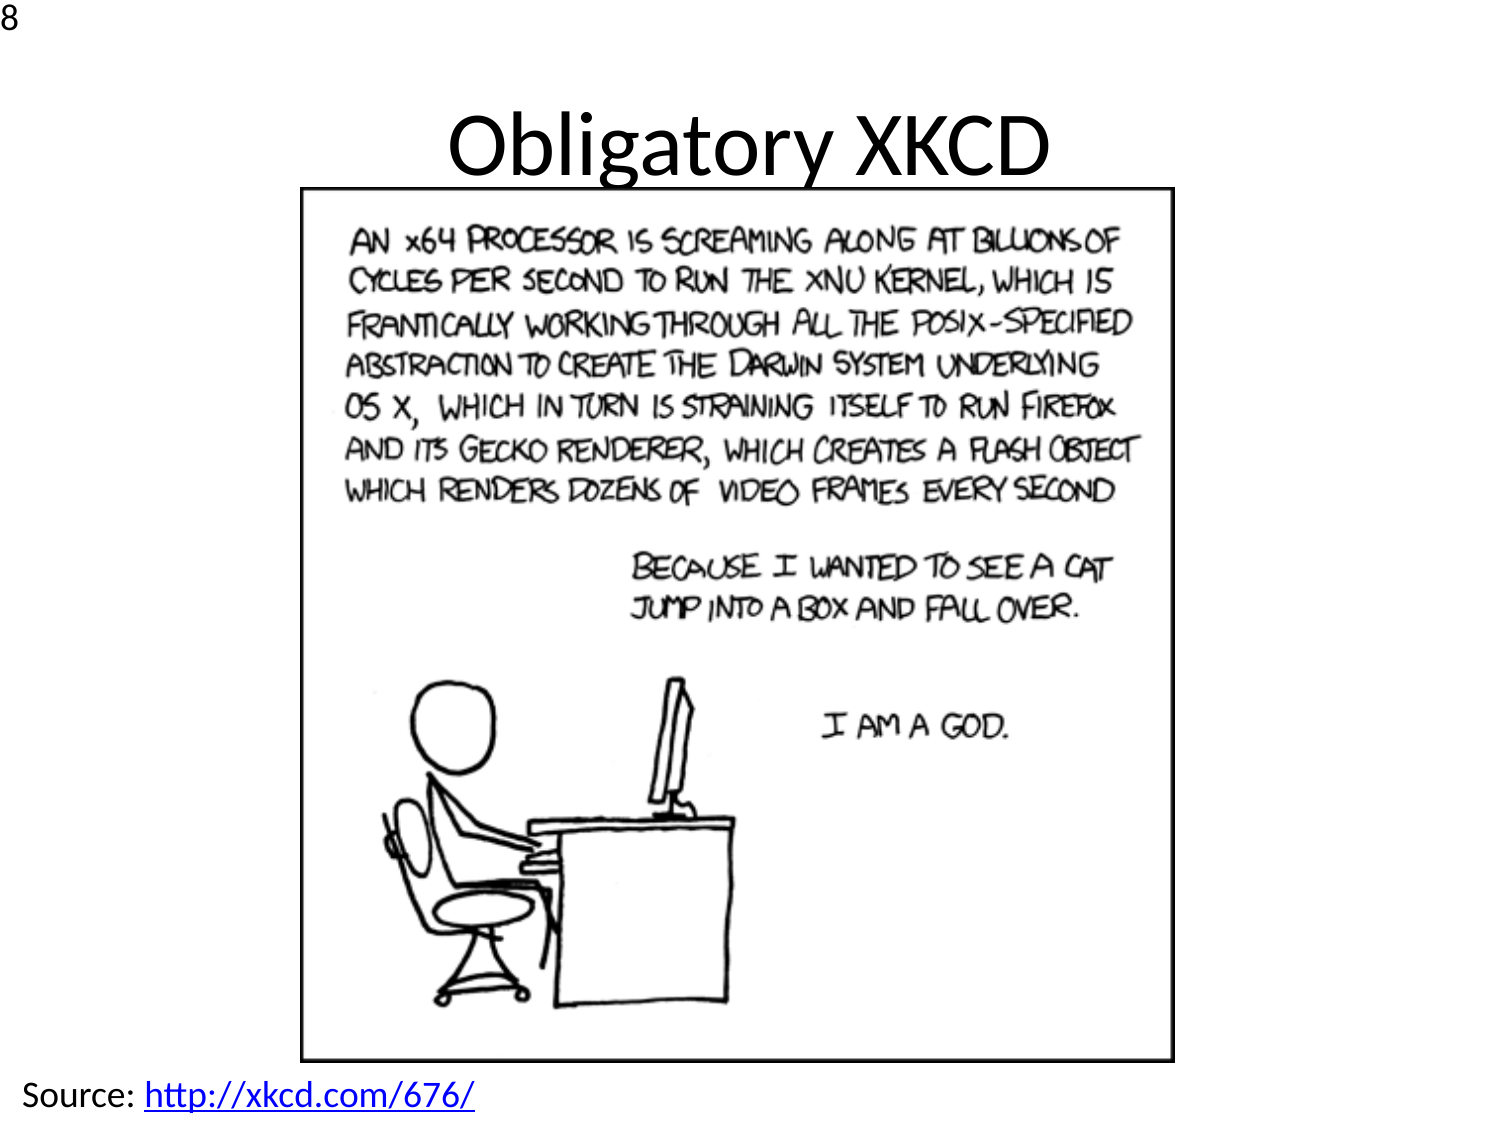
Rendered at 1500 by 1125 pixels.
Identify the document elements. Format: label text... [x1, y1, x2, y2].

text_box Source: http://xkcd.com/676/ [7, 1062, 1170, 1123]
picture [300, 187, 1175, 1063]
title Obligatory XKCD [75, 45, 1425, 233]
